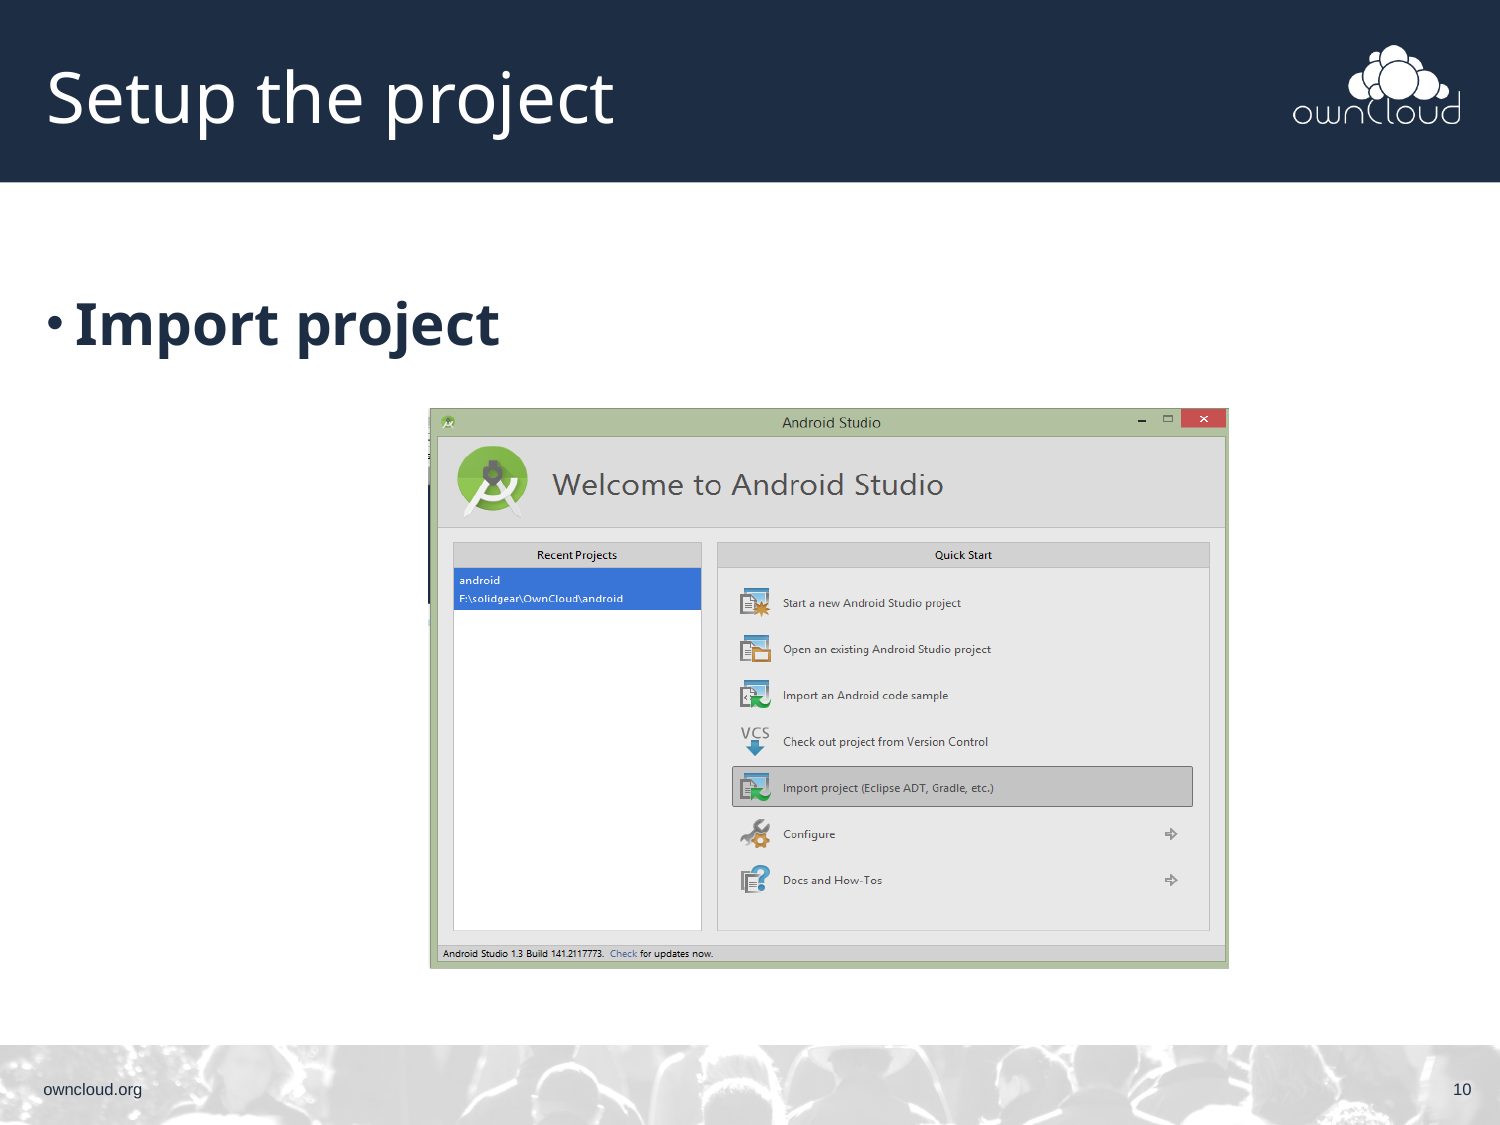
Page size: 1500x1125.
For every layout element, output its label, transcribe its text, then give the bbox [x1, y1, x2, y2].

picture [1293, 45, 1460, 124]
picture [428, 408, 1229, 969]
title Setup the project [46, 5, 1258, 187]
list Import project [46, 214, 1465, 1026]
picture [0, 1045, 1500, 1125]
